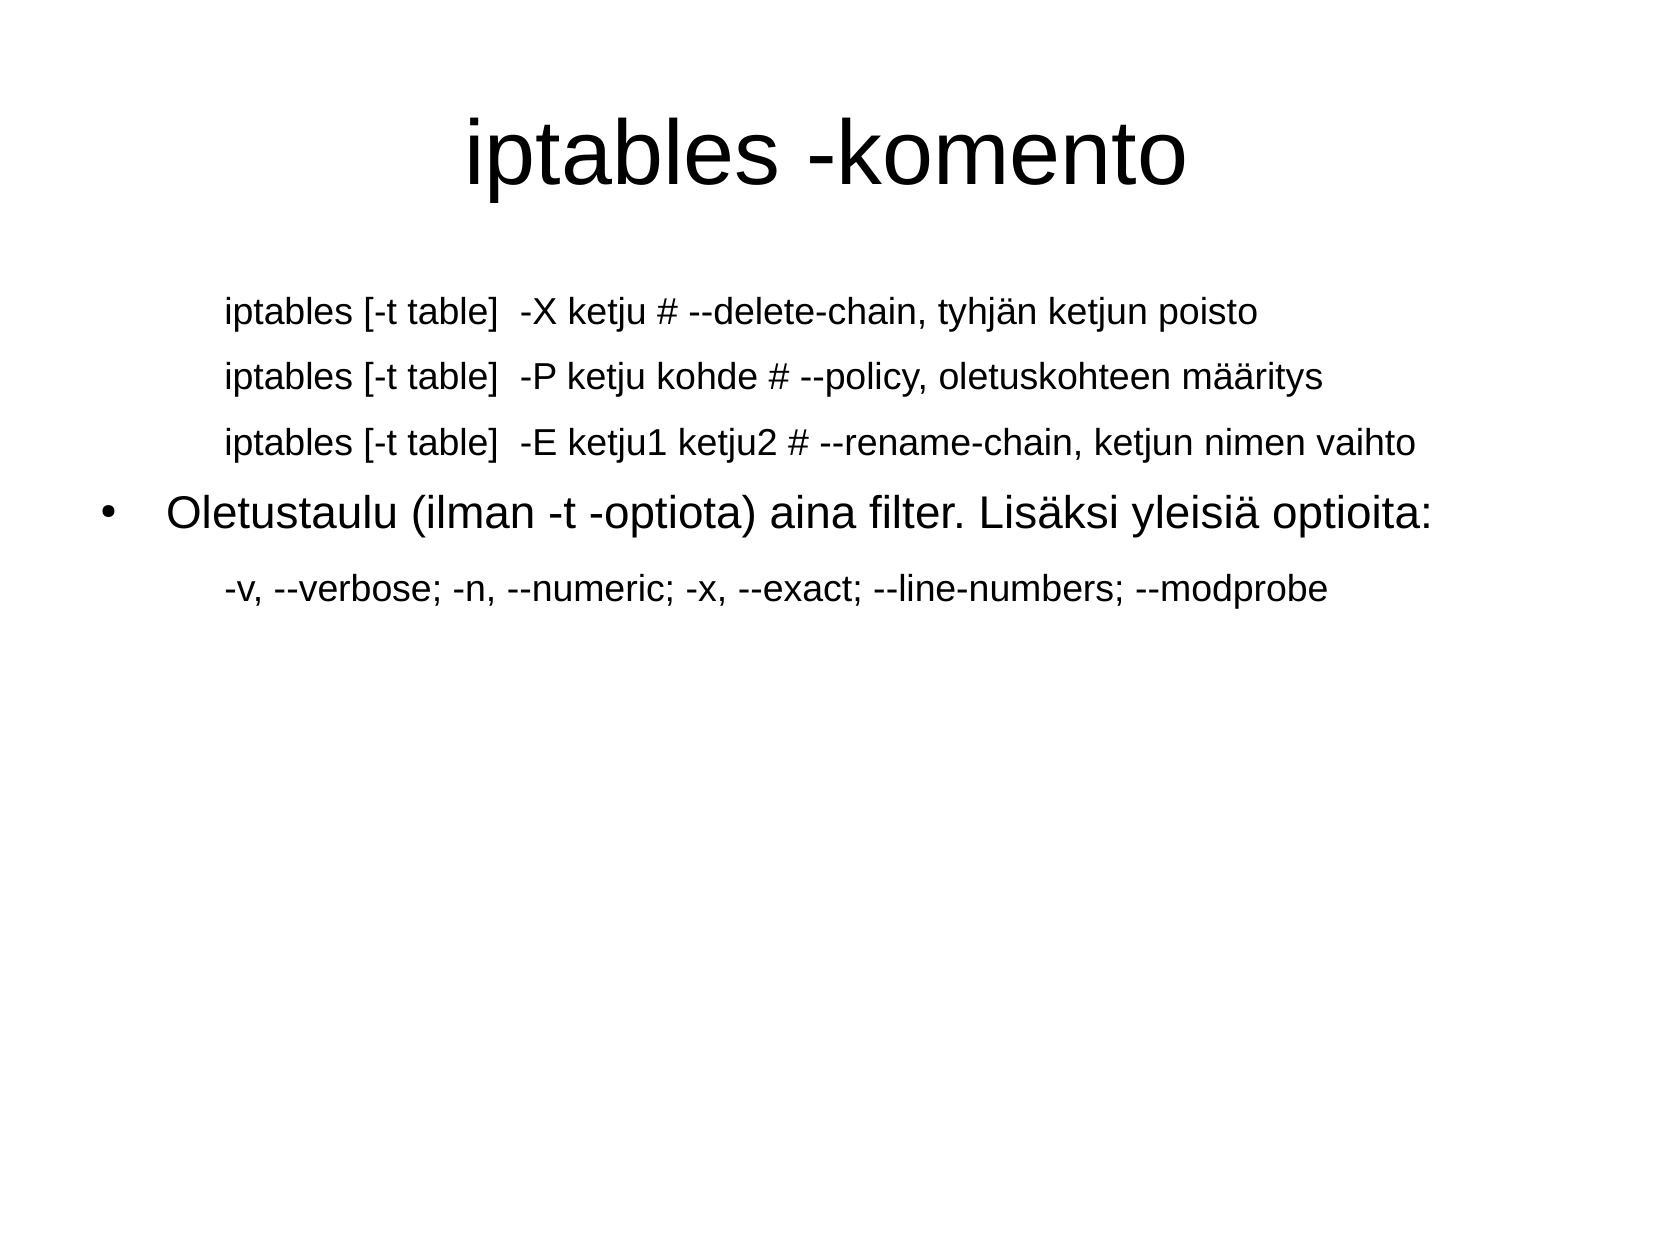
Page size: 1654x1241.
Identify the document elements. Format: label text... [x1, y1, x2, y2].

title iptables -komento [82, 49, 1571, 257]
list iptables [-t table] -X ketju # --delete-chain, tyhjän ketjun poisto iptables [-t table] -P ketju kohde # --policy, oletuskohteen määritys iptables [-t table] -E ketju1 ketju2 # --rename-chain, ketjun nimen vaihto Oletustaulu (ilman -t -optiota) aina filter. Lisäksi yleisiä optioita: -v, --verbose; -n, --numeric; -x, --exact; --line-numbers; --modprobe [82, 290, 1571, 1010]
